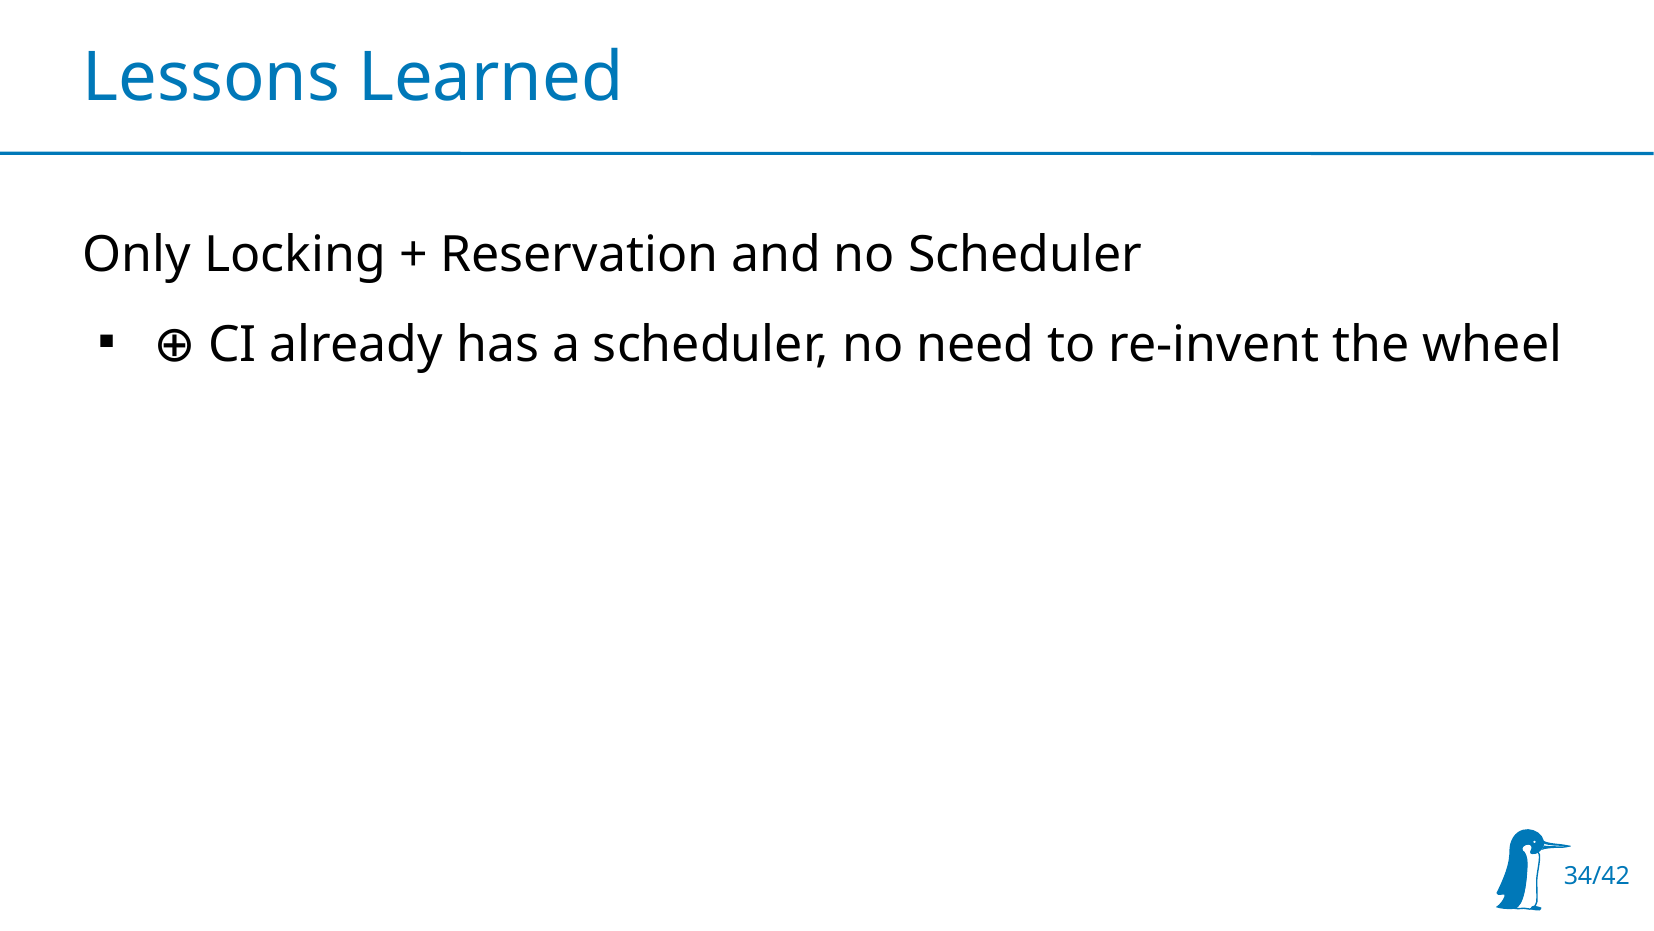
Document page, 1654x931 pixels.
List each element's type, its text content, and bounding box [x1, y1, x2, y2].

list Only Locking + Reservation and no Scheduler ⊕ CI already has a scheduler, no need to re-invent the wheel [82, 217, 1571, 861]
title Lessons Learned [82, 30, 1571, 121]
